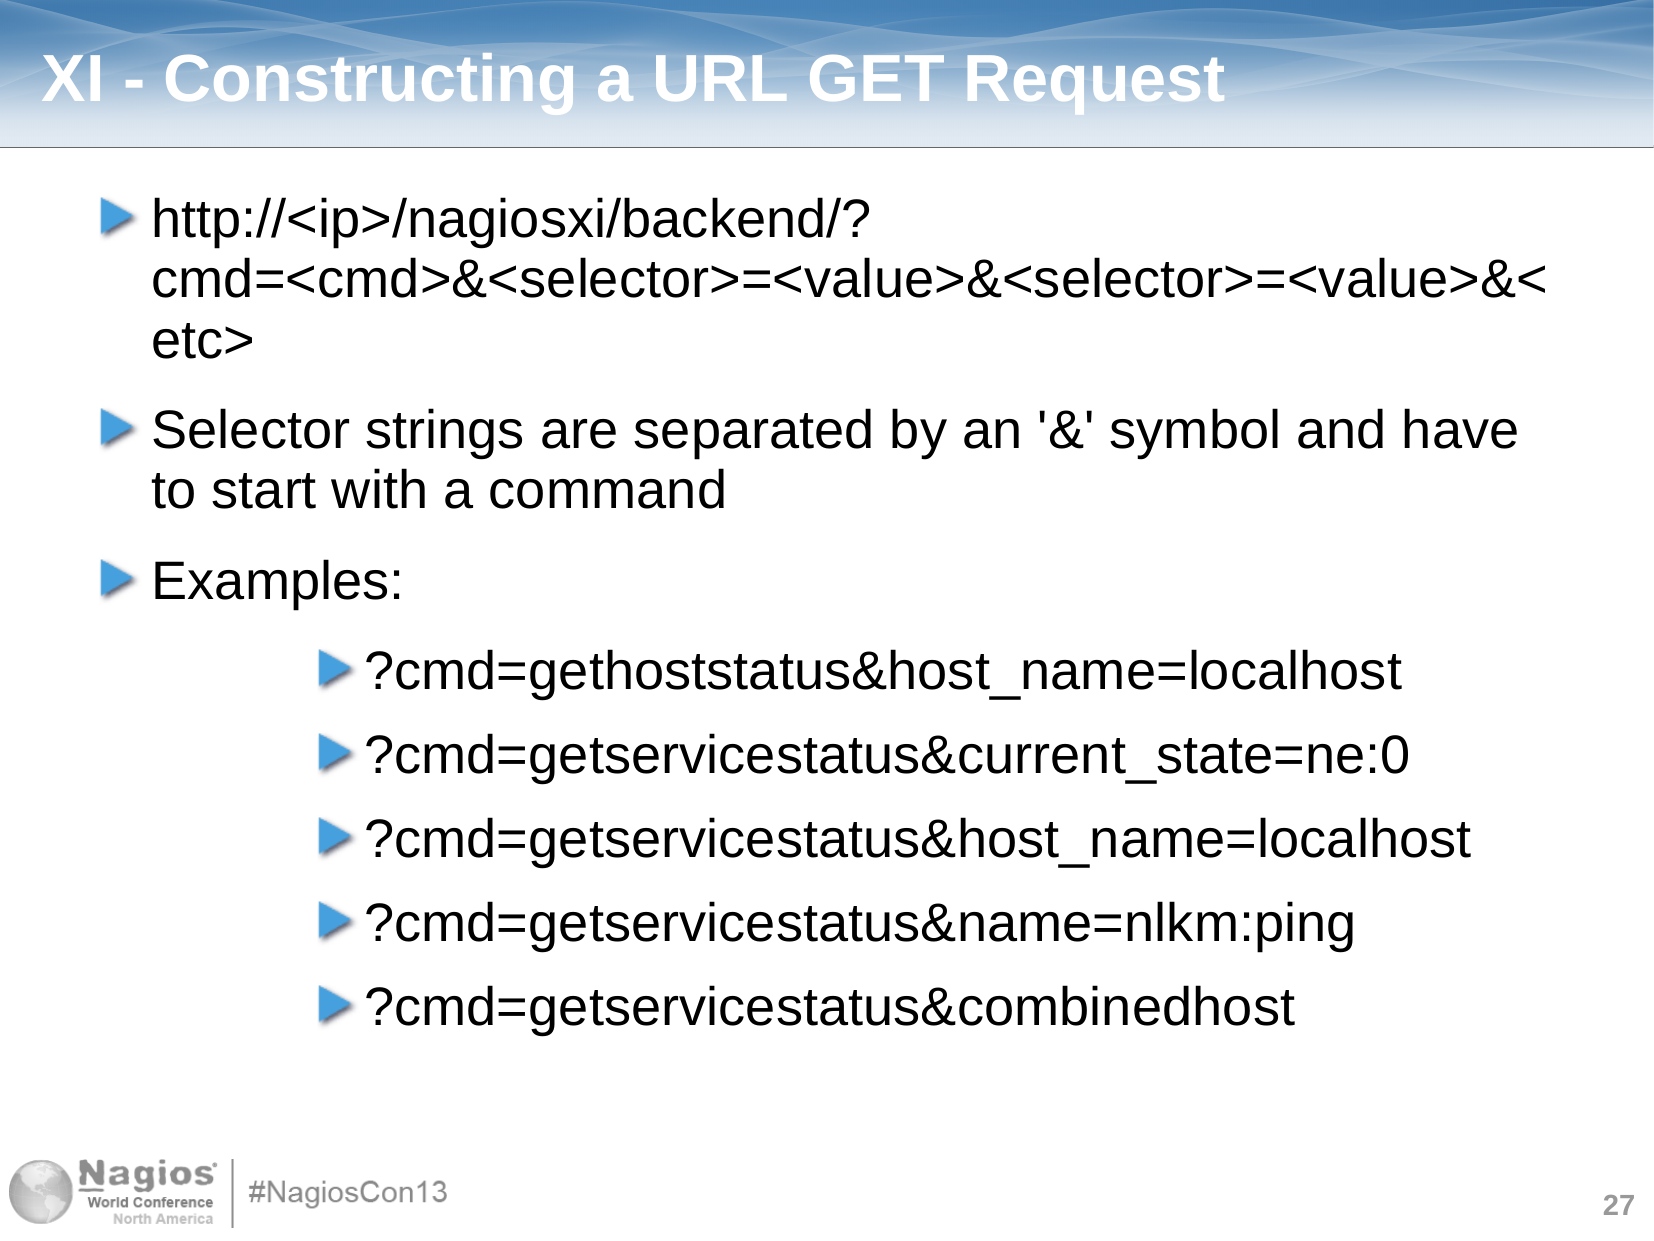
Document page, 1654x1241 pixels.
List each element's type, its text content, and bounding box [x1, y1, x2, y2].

picture [0, 0, 1654, 147]
picture [9, 1159, 453, 1228]
title XI - Constructing a URL GET Request [41, 3, 1248, 153]
list http://<ip>/nagiosxi/backend/?cmd=<cmd>&<selector>=<value>&<selector>=<value>&<etc> Selector strings are separated by an '&' symbol and have to start with a command Examples: ?cmd=gethoststatus&host_name=localhost ?cmd=getservicestatus&current_state=ne:0 ?cmd=getservicestatus&host_name=localhost ?cmd=getservicestatus&name=nlkm:ping ?cmd=getservicestatus&combinedhost [80, 188, 1569, 1038]
